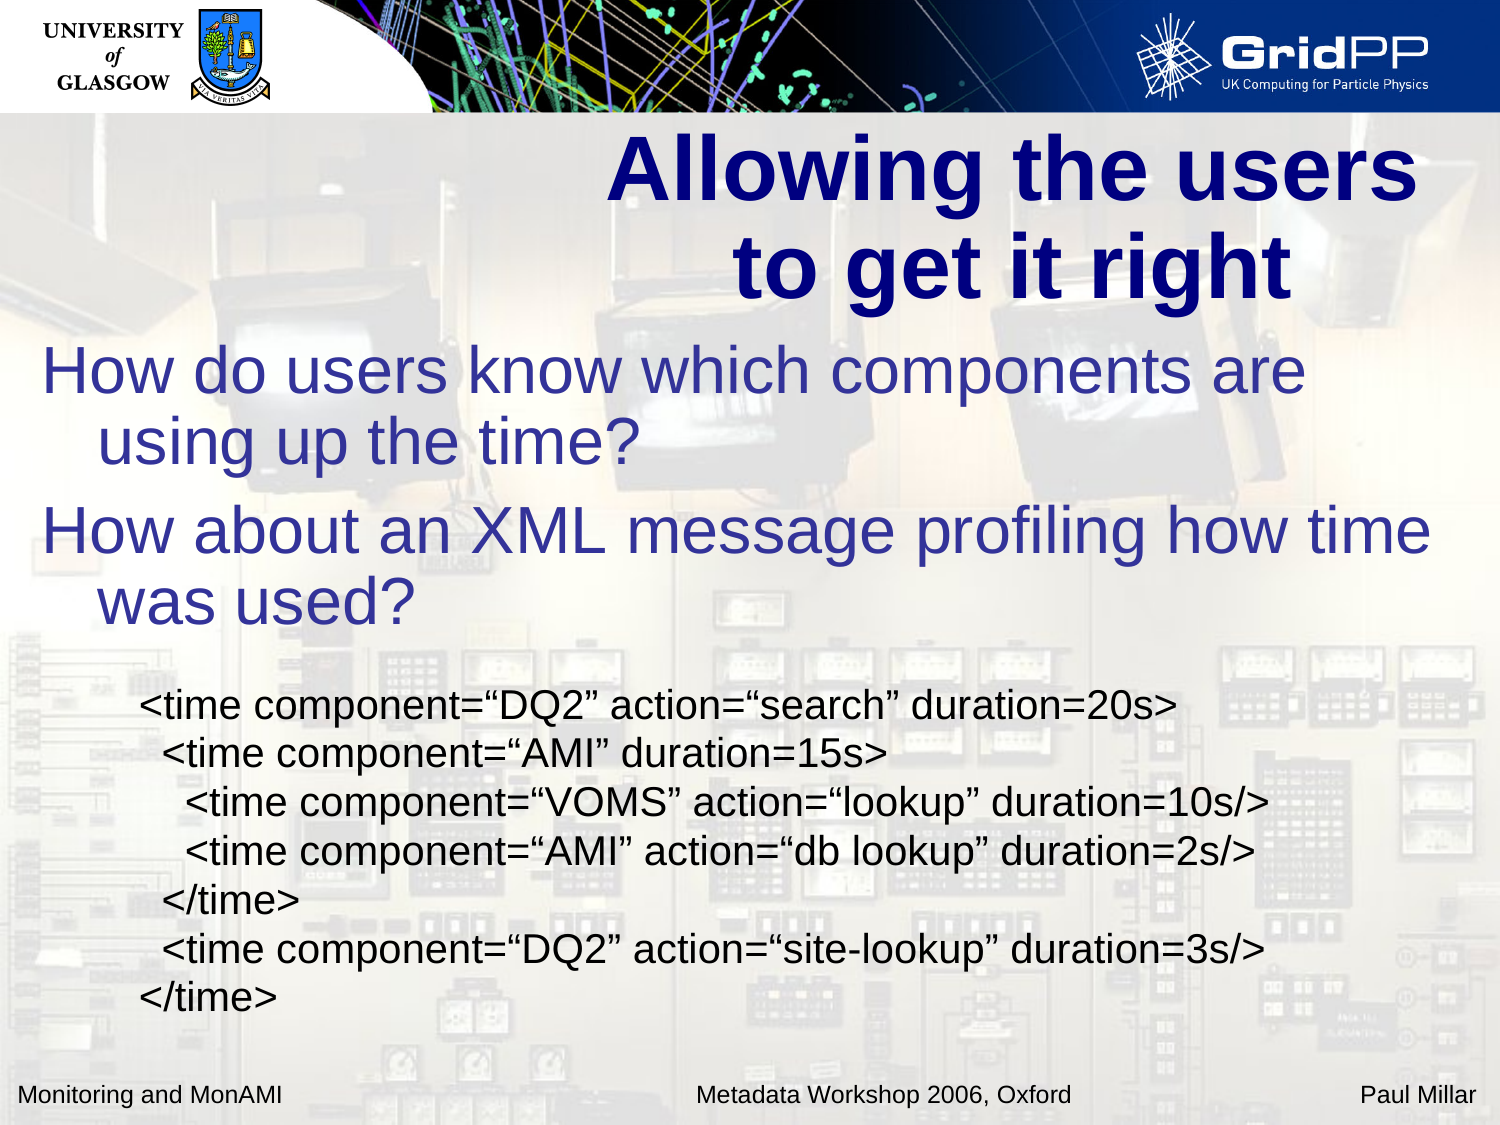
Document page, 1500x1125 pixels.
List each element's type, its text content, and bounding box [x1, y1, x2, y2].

title Allowing the users to get it right [568, 119, 1457, 321]
picture [0, 0, 1500, 1125]
list How do users know which components are using up the time? How about an XML message profiling how time was used? [41, 335, 1442, 1064]
text_box <time component=“DQ2” action=“search” duration=20s> <time component=“AMI” duration=15s> <time component=“VOMS” action=“lookup” duration=10s/> <time component=“AMI” action=“db lookup” duration=2s/> </time> <time component=“DQ2” action=“site-lookup” duration=3s/> </time> [138, 679, 1271, 1019]
